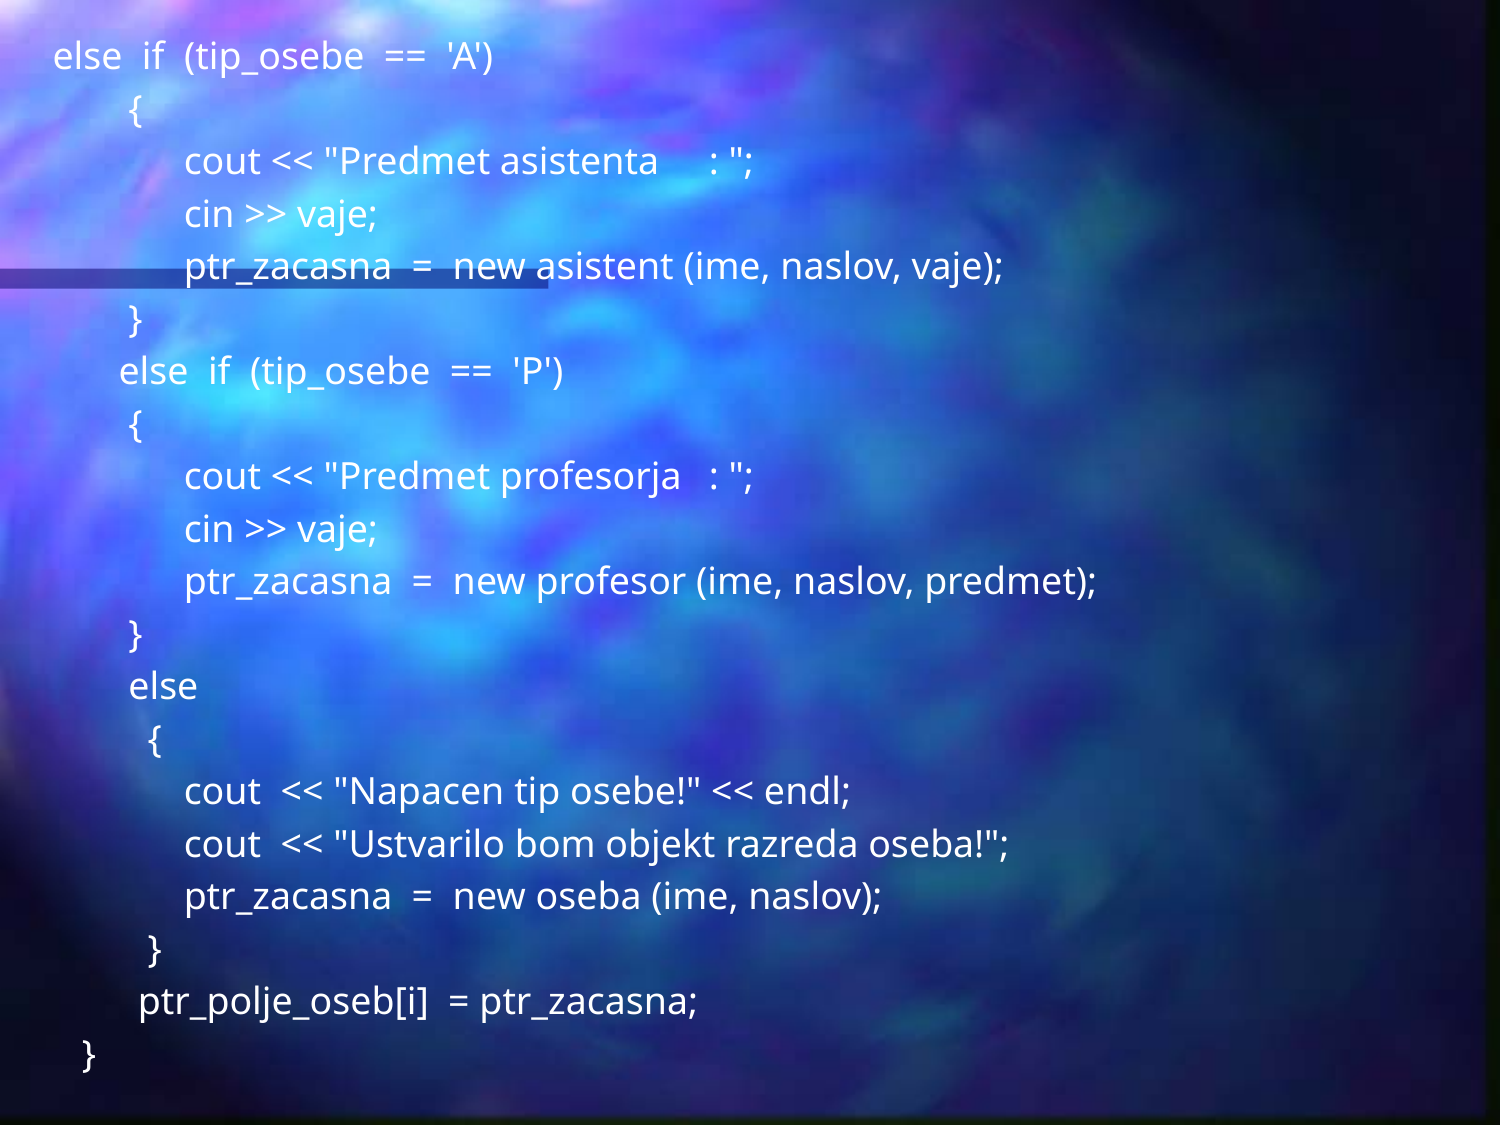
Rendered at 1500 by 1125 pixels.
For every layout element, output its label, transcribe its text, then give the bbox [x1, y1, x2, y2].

picture [672, 1004, 682, 1012]
picture [143, 1000, 155, 1012]
picture [314, 1000, 326, 1012]
list else if (tip_osebe == 'A') { cout << "Predmet asistenta : "; cin >> vaje; ptr_zacasna = new asistent (ime, naslov, vaje); } else if (tip_osebe == 'P') { cout << "Predmet profesorja : "; cin >> vaje; ptr_zacasna = new profesor (ime, naslov, predmet); } else { cout << "Napacen tip osebe!" << endl; cout << "Ustvarilo bom objekt razreda oseba!"; ptr_zacasna = new oseba (ime, naslov); } ptr_polje_oseb[i] = ptr_zacasna; } [37, 24, 1388, 1000]
picture [485, 1000, 497, 1012]
picture [0, 0, 1500, 1125]
picture [377, 1000, 389, 1012]
picture [212, 1000, 224, 1012]
picture [570, 1004, 580, 1012]
picture [234, 1000, 246, 1012]
picture [609, 1004, 619, 1012]
